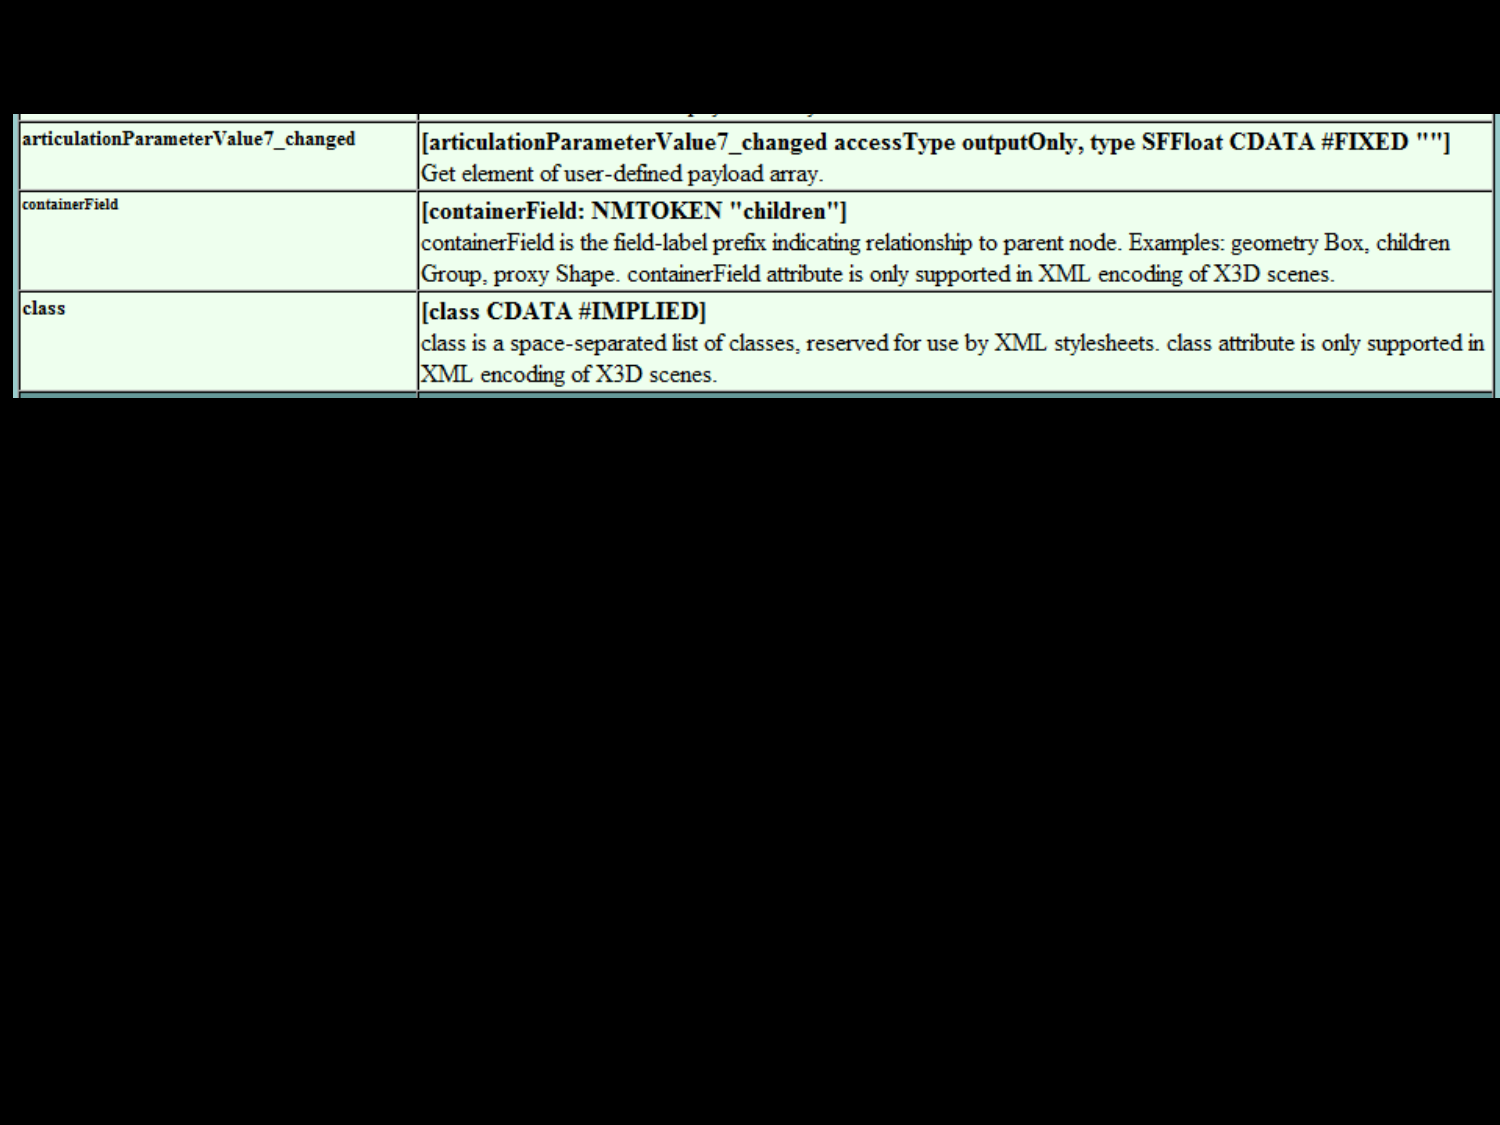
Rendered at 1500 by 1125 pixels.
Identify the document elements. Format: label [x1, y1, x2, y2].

picture [13, 114, 1500, 398]
text_box [0, 0, 1500, 1125]
